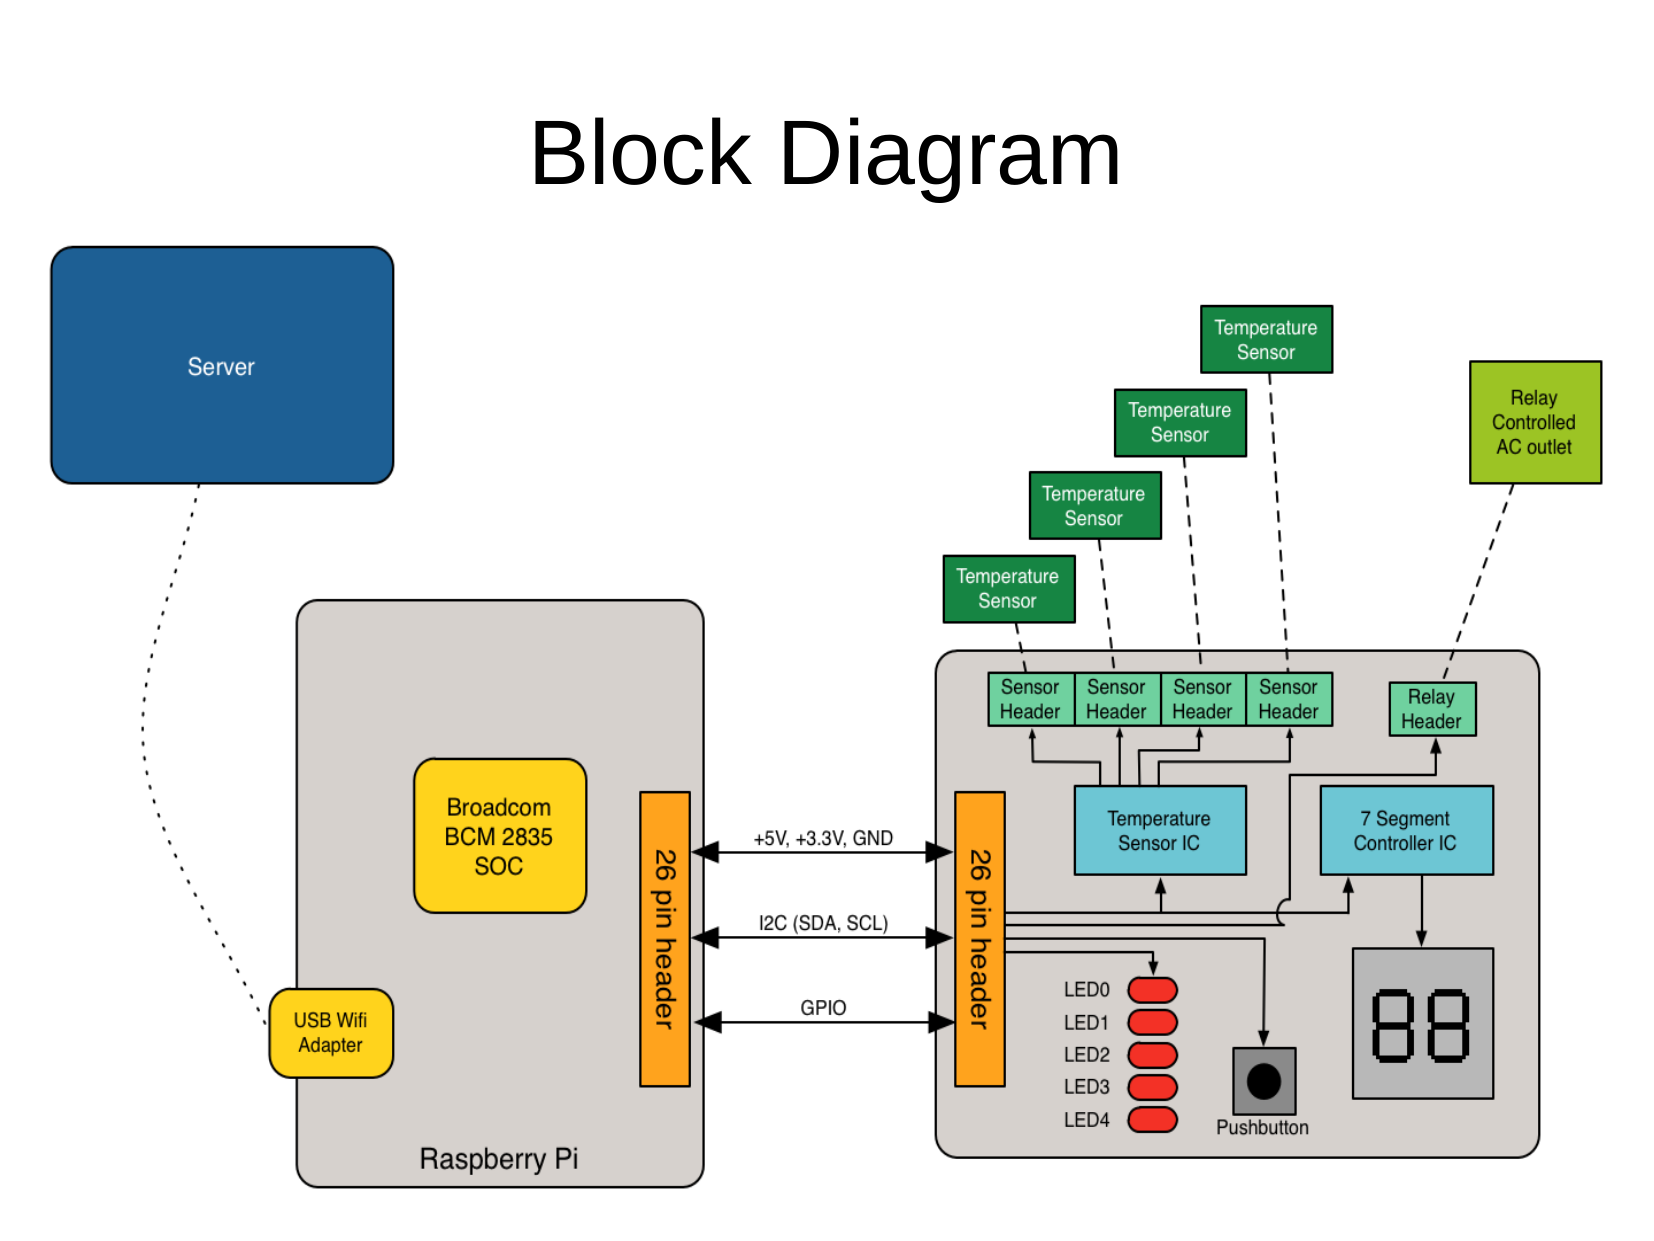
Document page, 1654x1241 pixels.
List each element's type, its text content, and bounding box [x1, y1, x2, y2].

picture [45, 241, 1606, 1191]
title Block Diagram [82, 49, 1571, 241]
